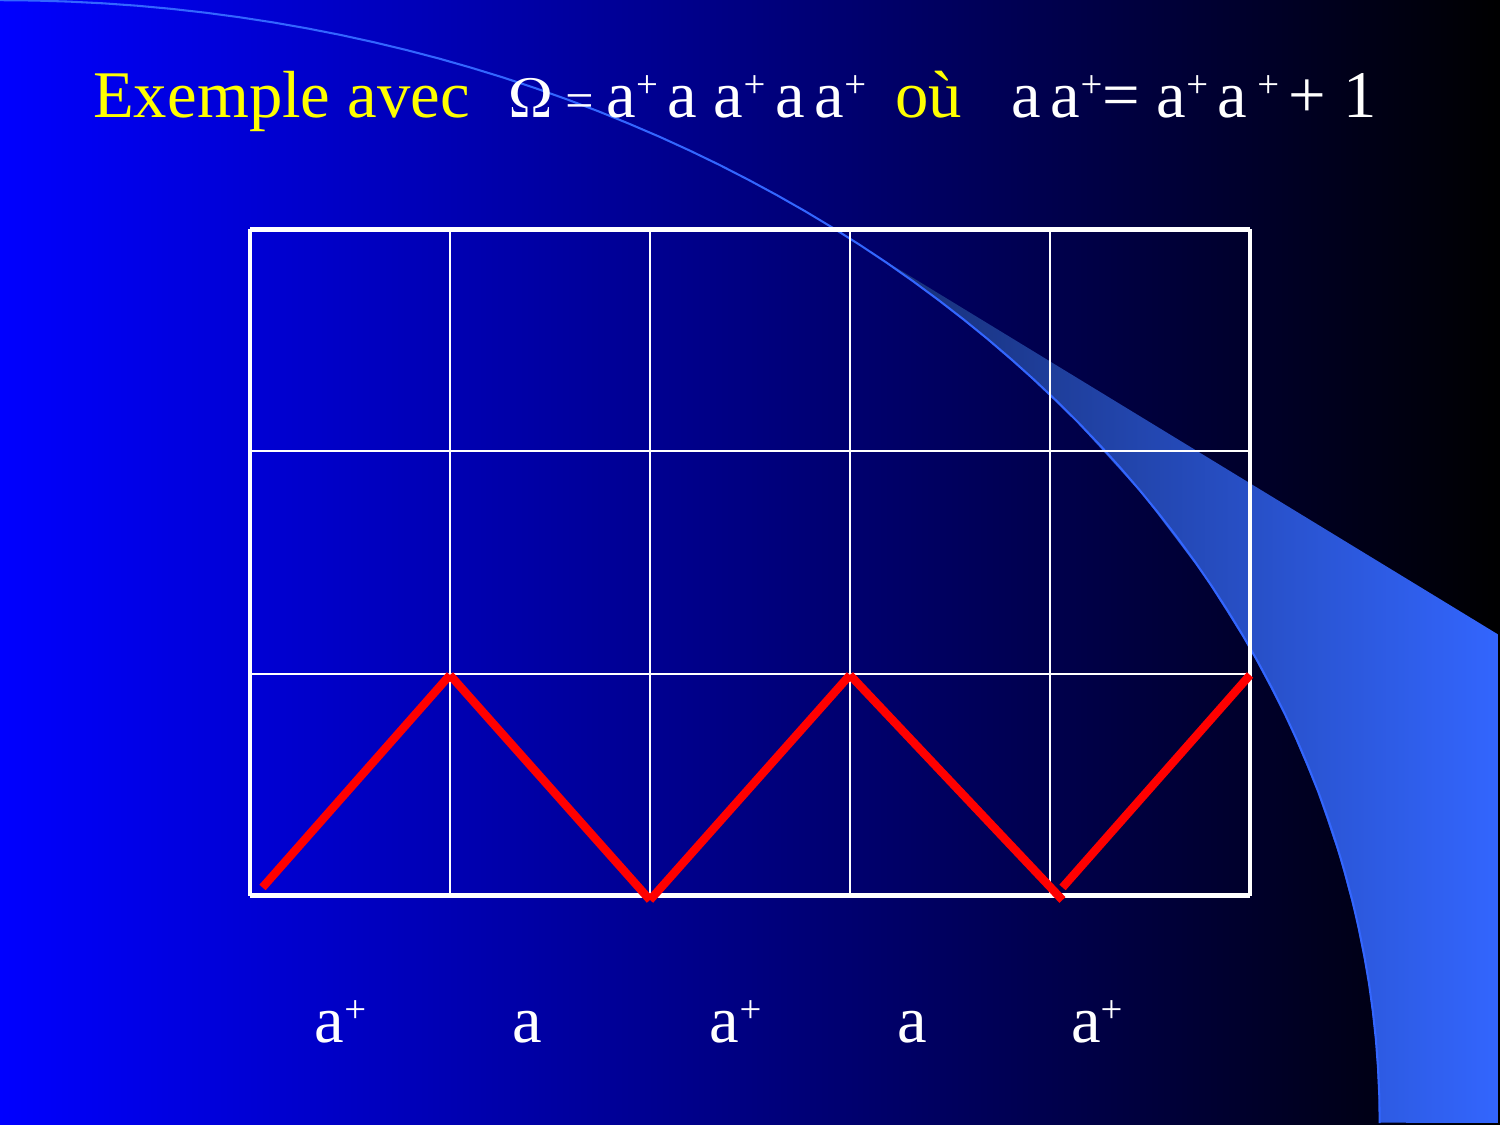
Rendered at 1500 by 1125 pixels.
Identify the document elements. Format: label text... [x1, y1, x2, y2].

text_box a+ a a+ a a+ [249, 974, 1276, 1065]
text_box Exemple avec  = a+ a a+ a a+ où a a+= a+ a + + 1 [78, 49, 1392, 140]
